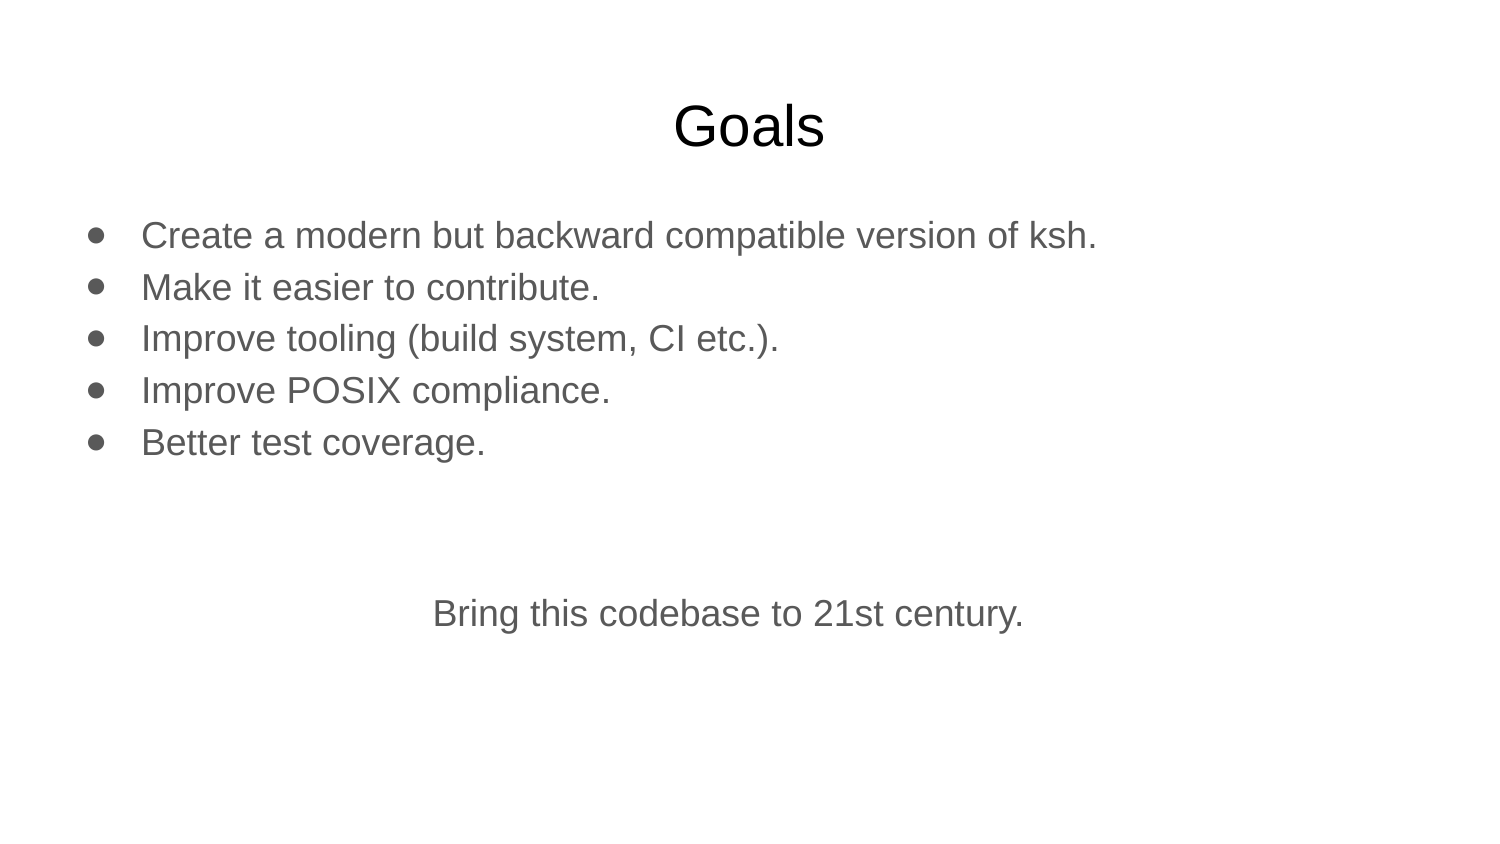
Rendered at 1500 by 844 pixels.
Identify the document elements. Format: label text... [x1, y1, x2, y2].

text_box Bring this codebase to 21st century. [342, 566, 1169, 646]
title Goals [51, 72, 1449, 167]
list Create a modern but backward compatible version of ksh. Make it easier to contribute. Improve tooling (build system, CI etc.). Improve POSIX compliance. Better test coverage. [51, 189, 1449, 495]
